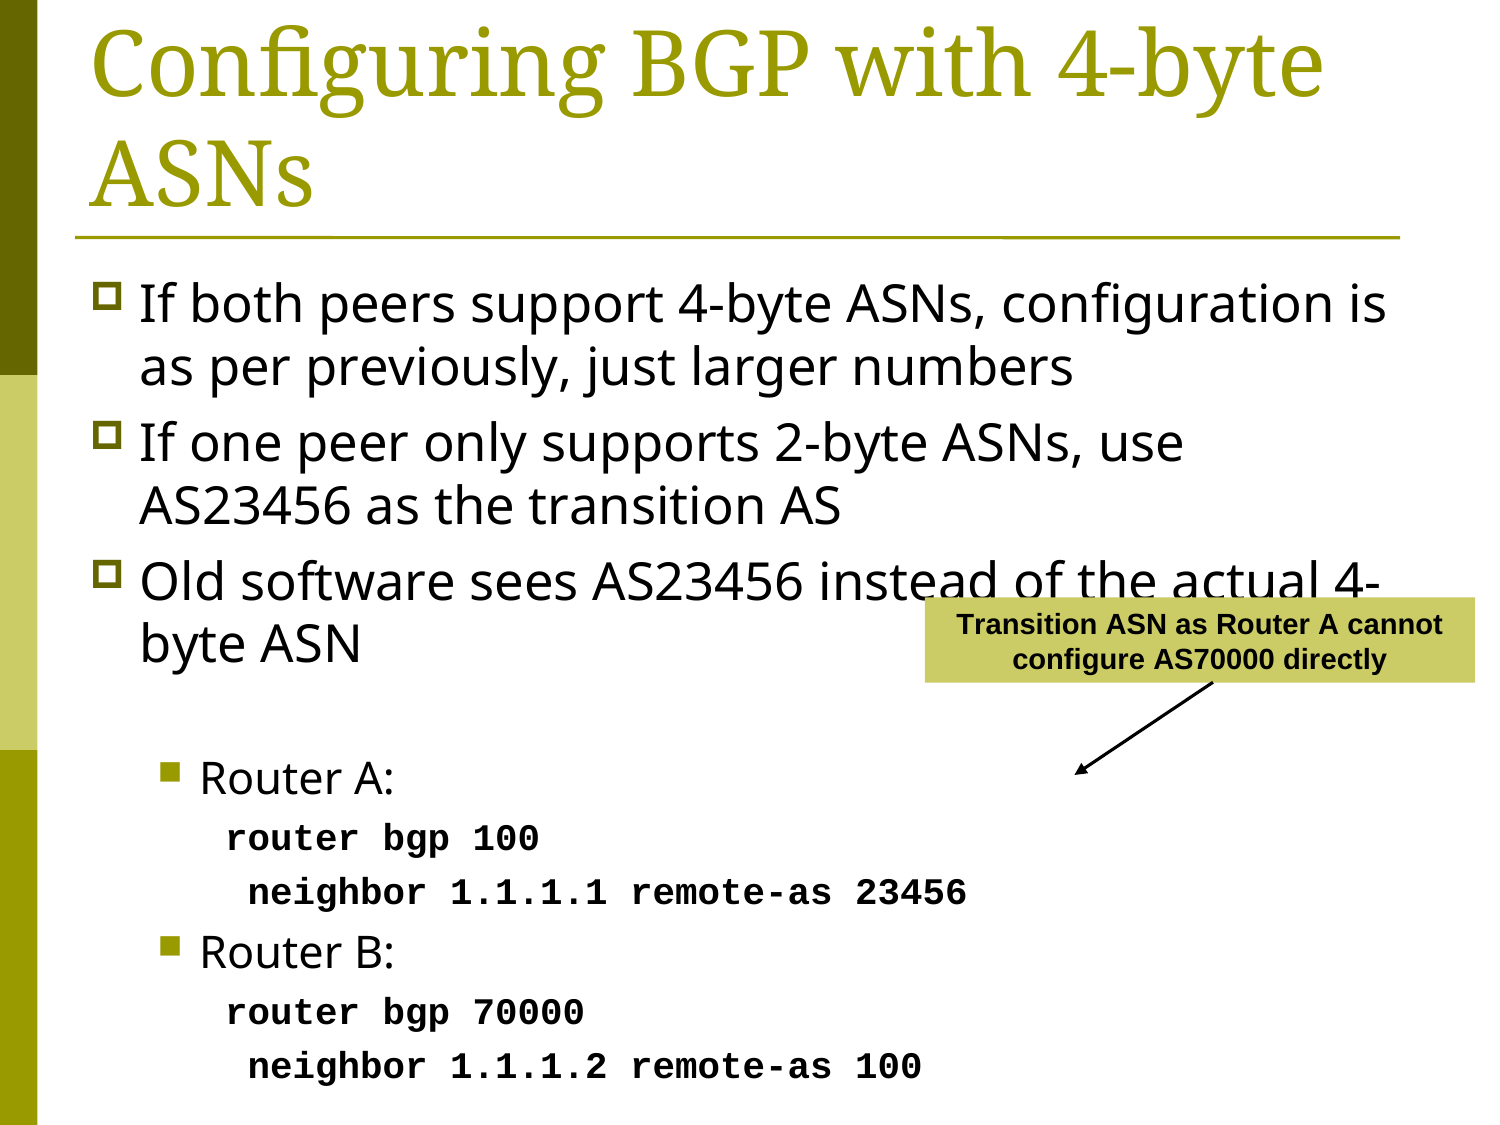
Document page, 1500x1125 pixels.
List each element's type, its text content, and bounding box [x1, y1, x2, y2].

text_box Transition ASN as Router A cannot configure AS70000 directly [924, 597, 1476, 683]
title Configuring BGP with 4-byte ASNs [75, 0, 1426, 233]
list If both peers support 4-byte ASNs, configuration is as per previously, just larger numbers If one peer only supports 2-byte ASNs, use AS23456 as the transition AS Old software sees AS23456 instead of the actual 4-byte ASN Router A: router bgp 100 neighbor 1.1.1.1 remote-as 23456 Router B: router bgp 70000 neighbor 1.1.1.2 remote-as 100 [75, 262, 1426, 1101]
